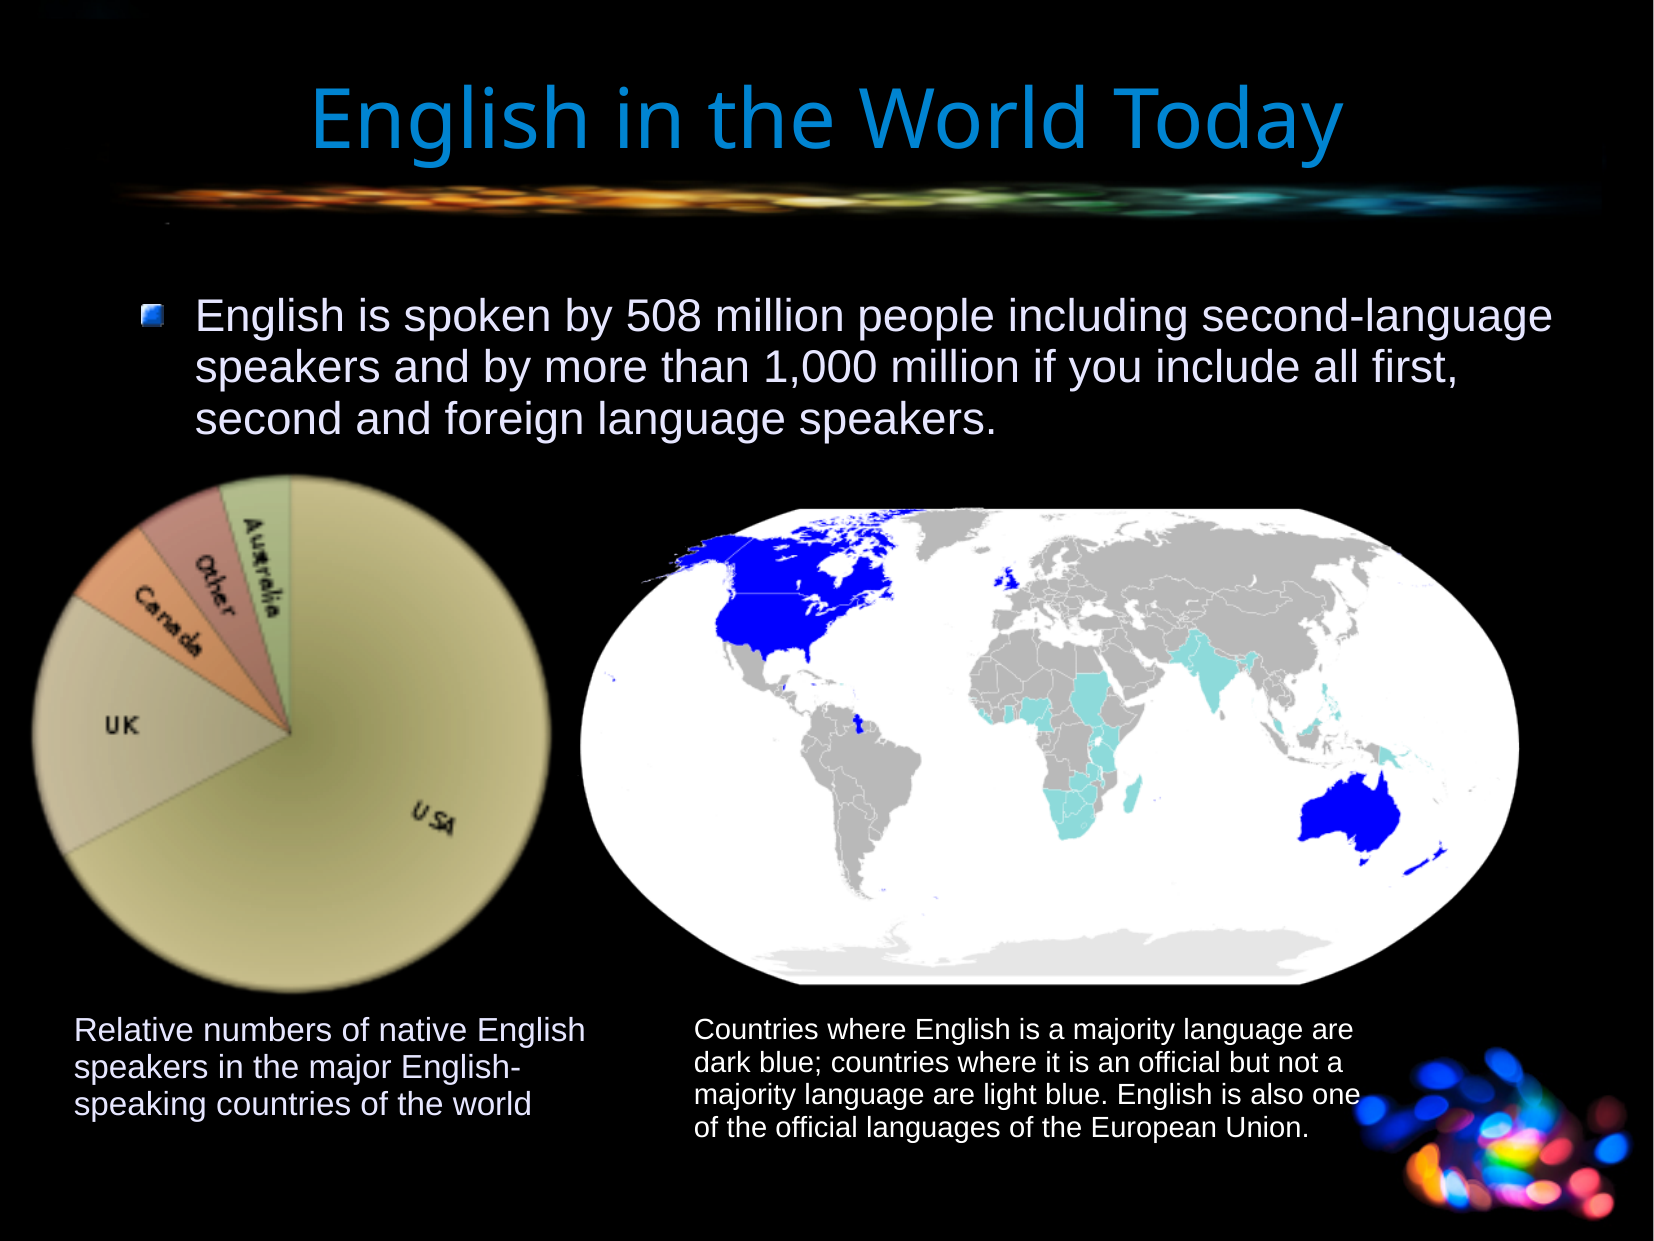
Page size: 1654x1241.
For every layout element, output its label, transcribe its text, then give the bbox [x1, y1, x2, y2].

title English in the World Today [82, 19, 1571, 212]
text_box Countries where English is a majority language are dark blue; countries where it is an official but not a majority language are light blue. English is also one of the official languages of the European Union. [679, 1005, 1388, 1152]
text_box Relative numbers of native English speakers in the major English-speaking countries of the world [59, 1003, 621, 1131]
list English is spoken by 508 million people including second-language speakers and by more than 1,000 million if you include all first, second and foreign language speakers. [124, 290, 1613, 1094]
picture [0, 0, 1654, 1241]
